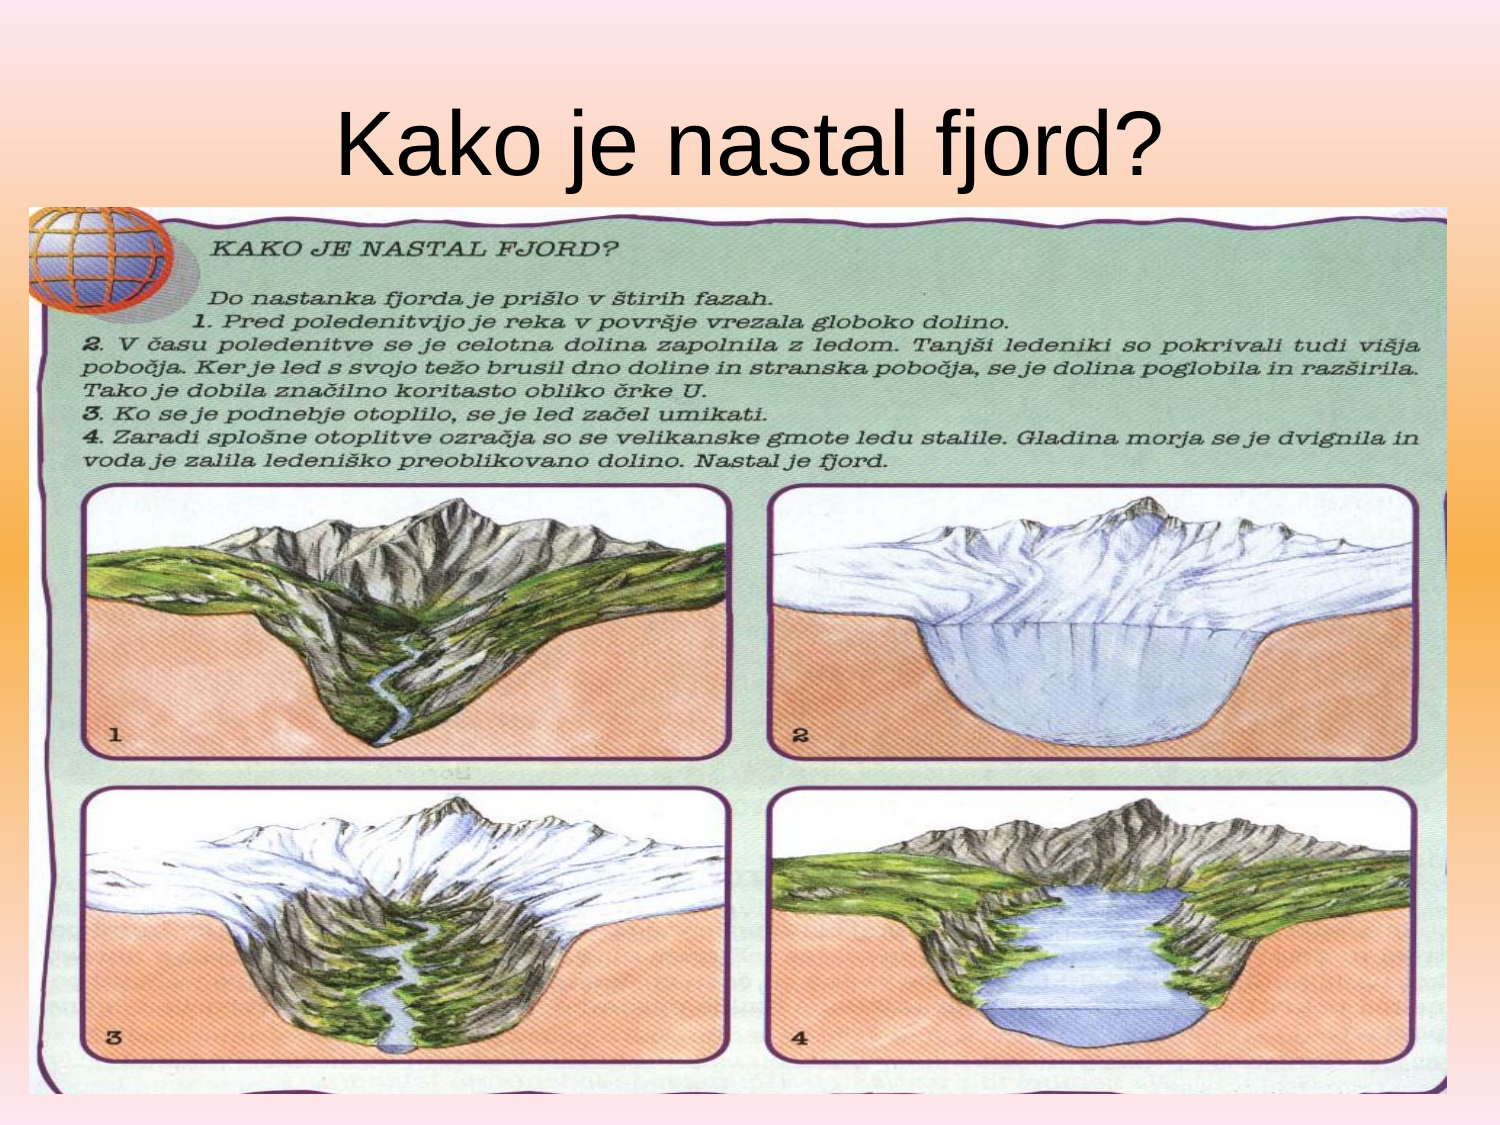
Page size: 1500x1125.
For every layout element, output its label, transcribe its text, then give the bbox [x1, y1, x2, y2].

picture [29, 207, 1447, 1094]
title Kako je nastal fjord? [75, 45, 1425, 207]
